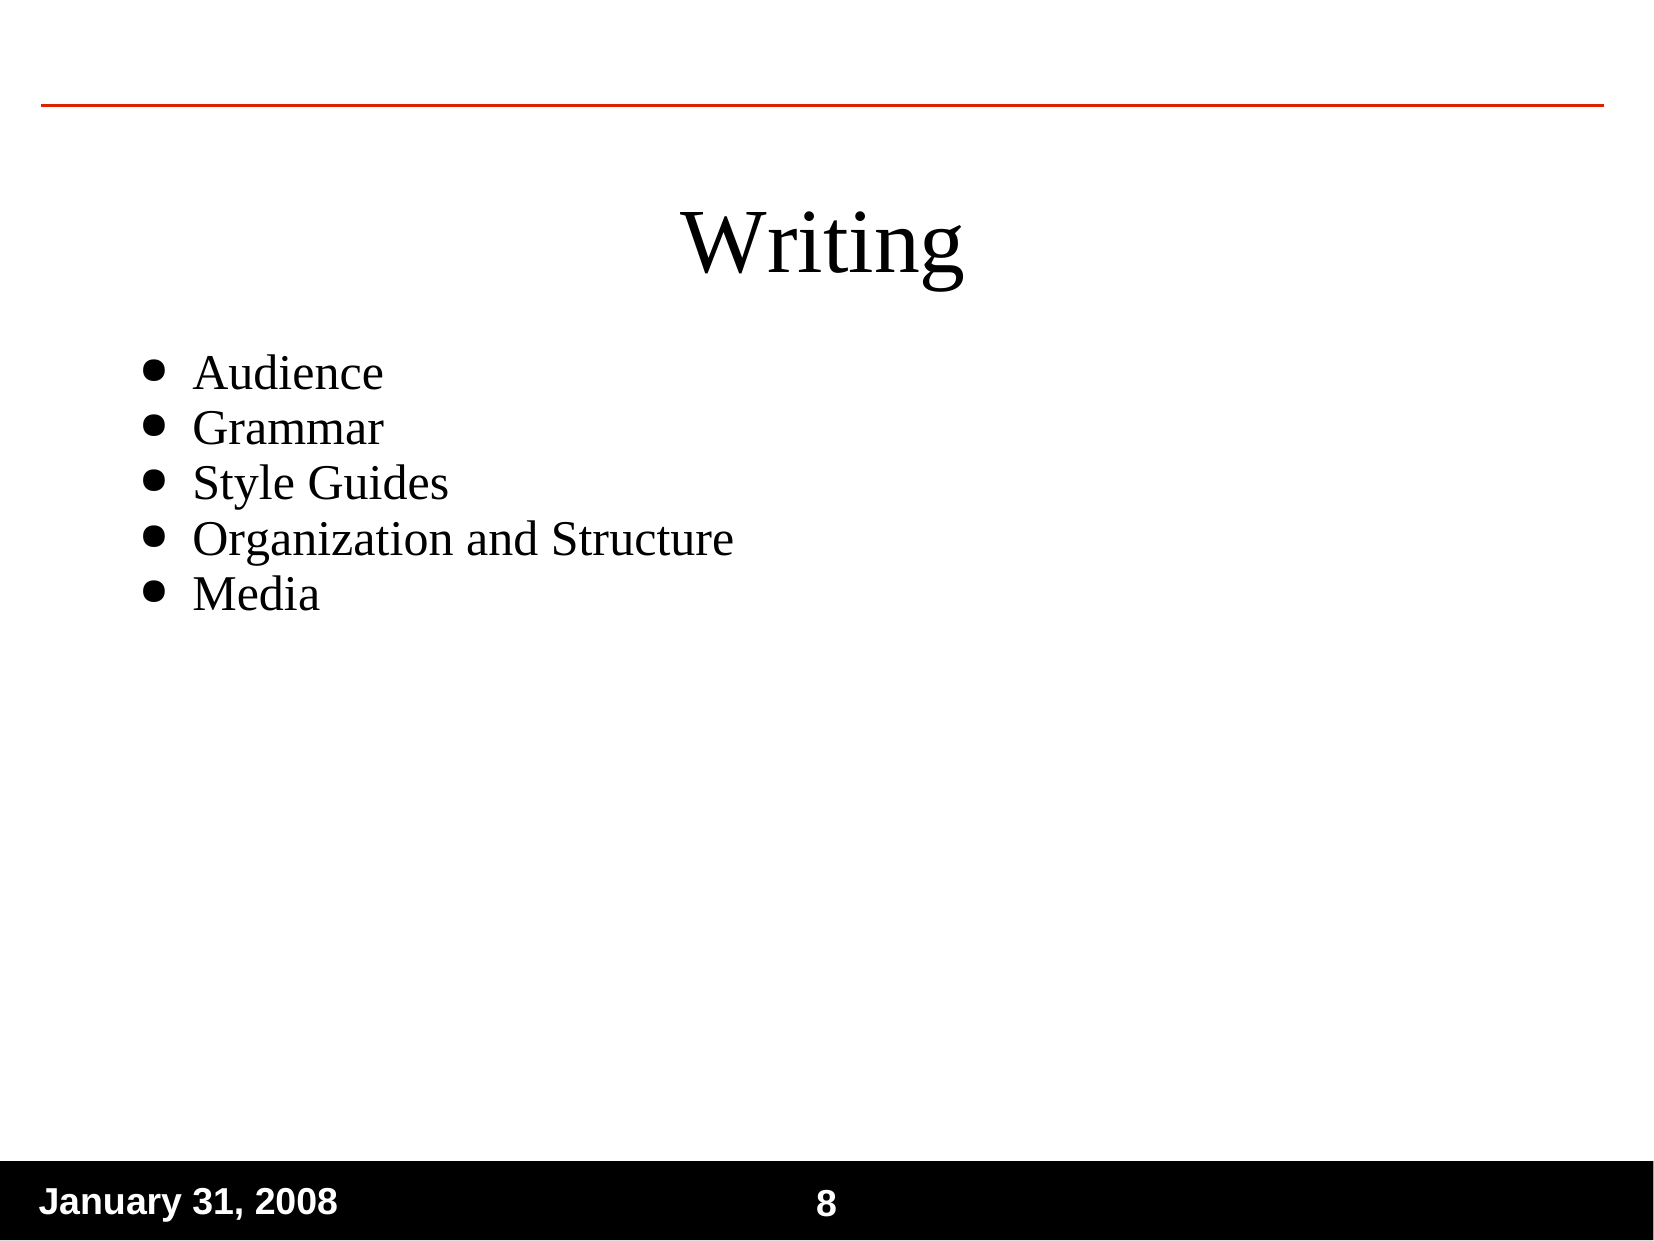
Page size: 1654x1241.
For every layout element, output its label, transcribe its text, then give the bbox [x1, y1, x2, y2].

list Audience Grammar Style Guides Organization and Structure Media [121, 344, 1534, 1127]
title Writing [117, 137, 1530, 346]
